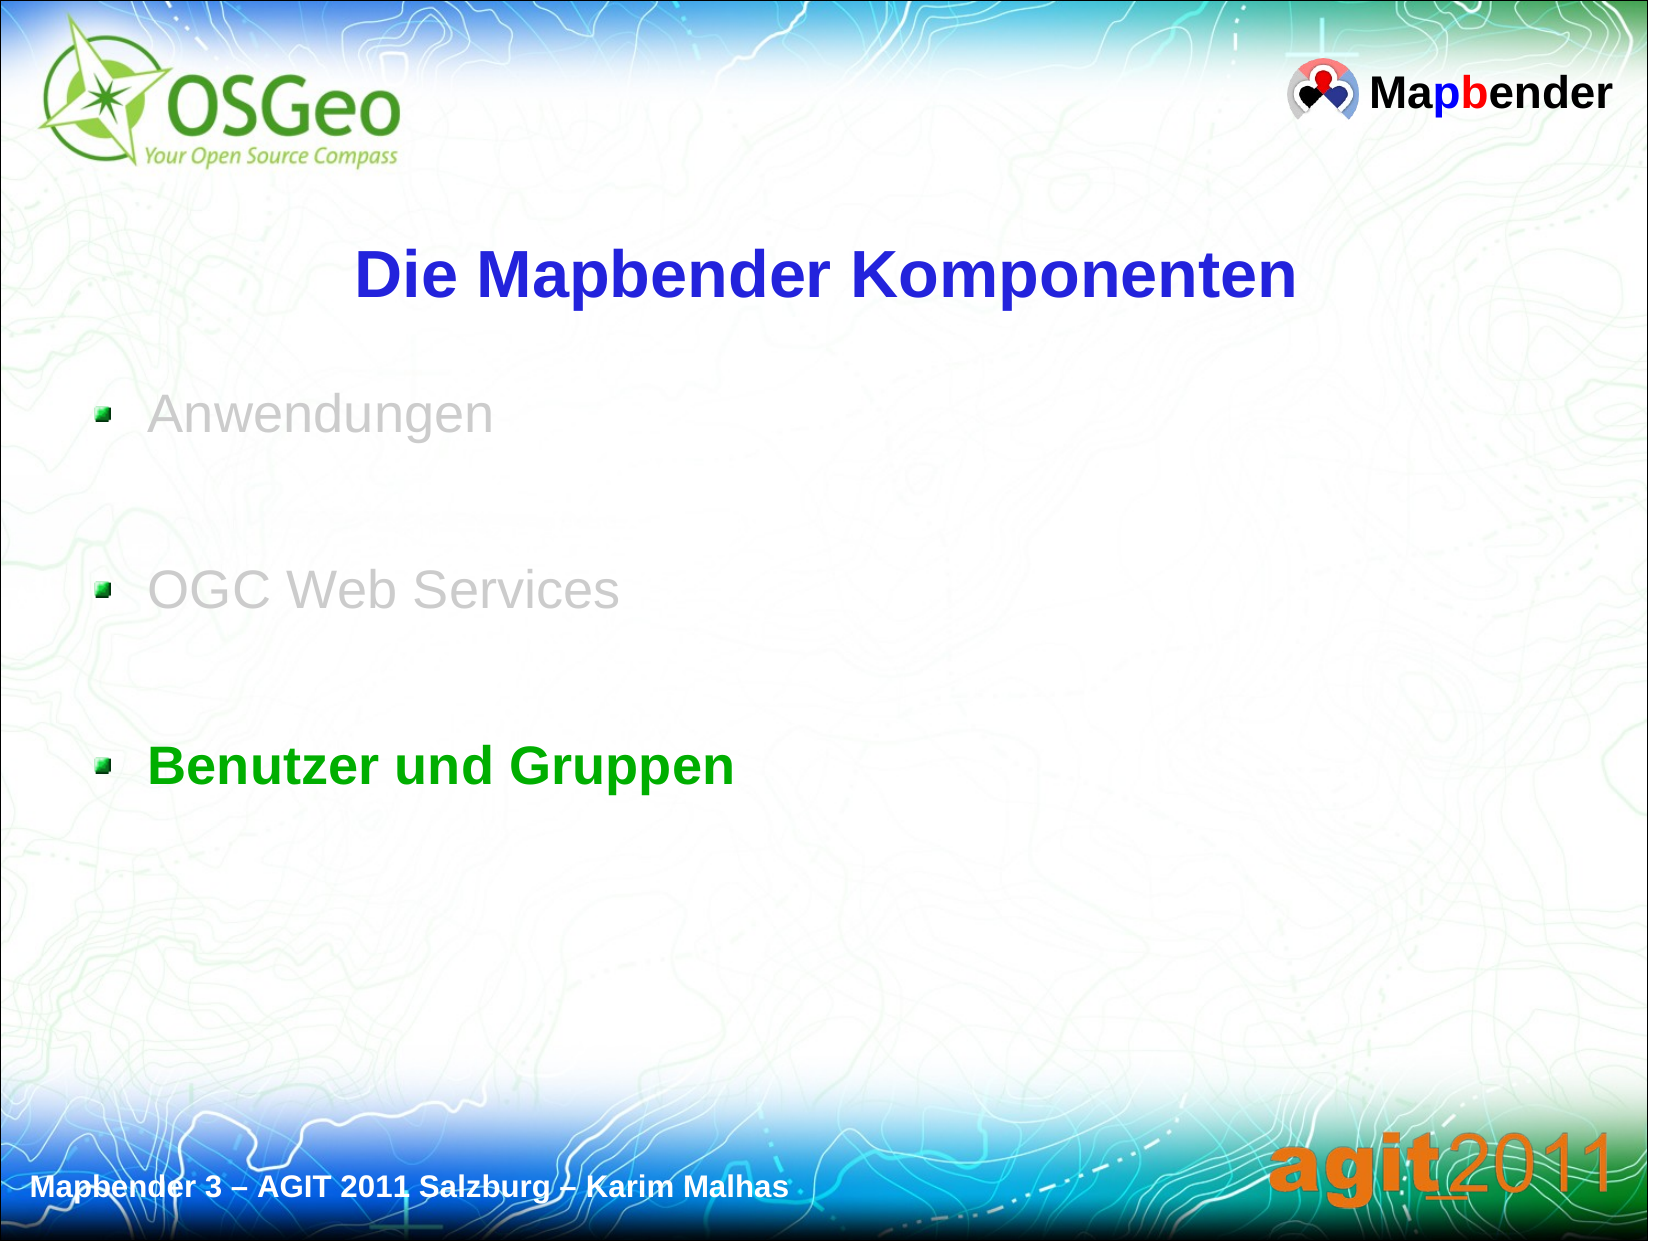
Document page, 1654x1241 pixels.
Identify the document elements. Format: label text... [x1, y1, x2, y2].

title Die Mapbender Komponenten [82, 208, 1571, 342]
list Anwendungen OGC Web Services Benutzer und Gruppen [76, 383, 1565, 1188]
picture [1, 1, 1647, 1240]
